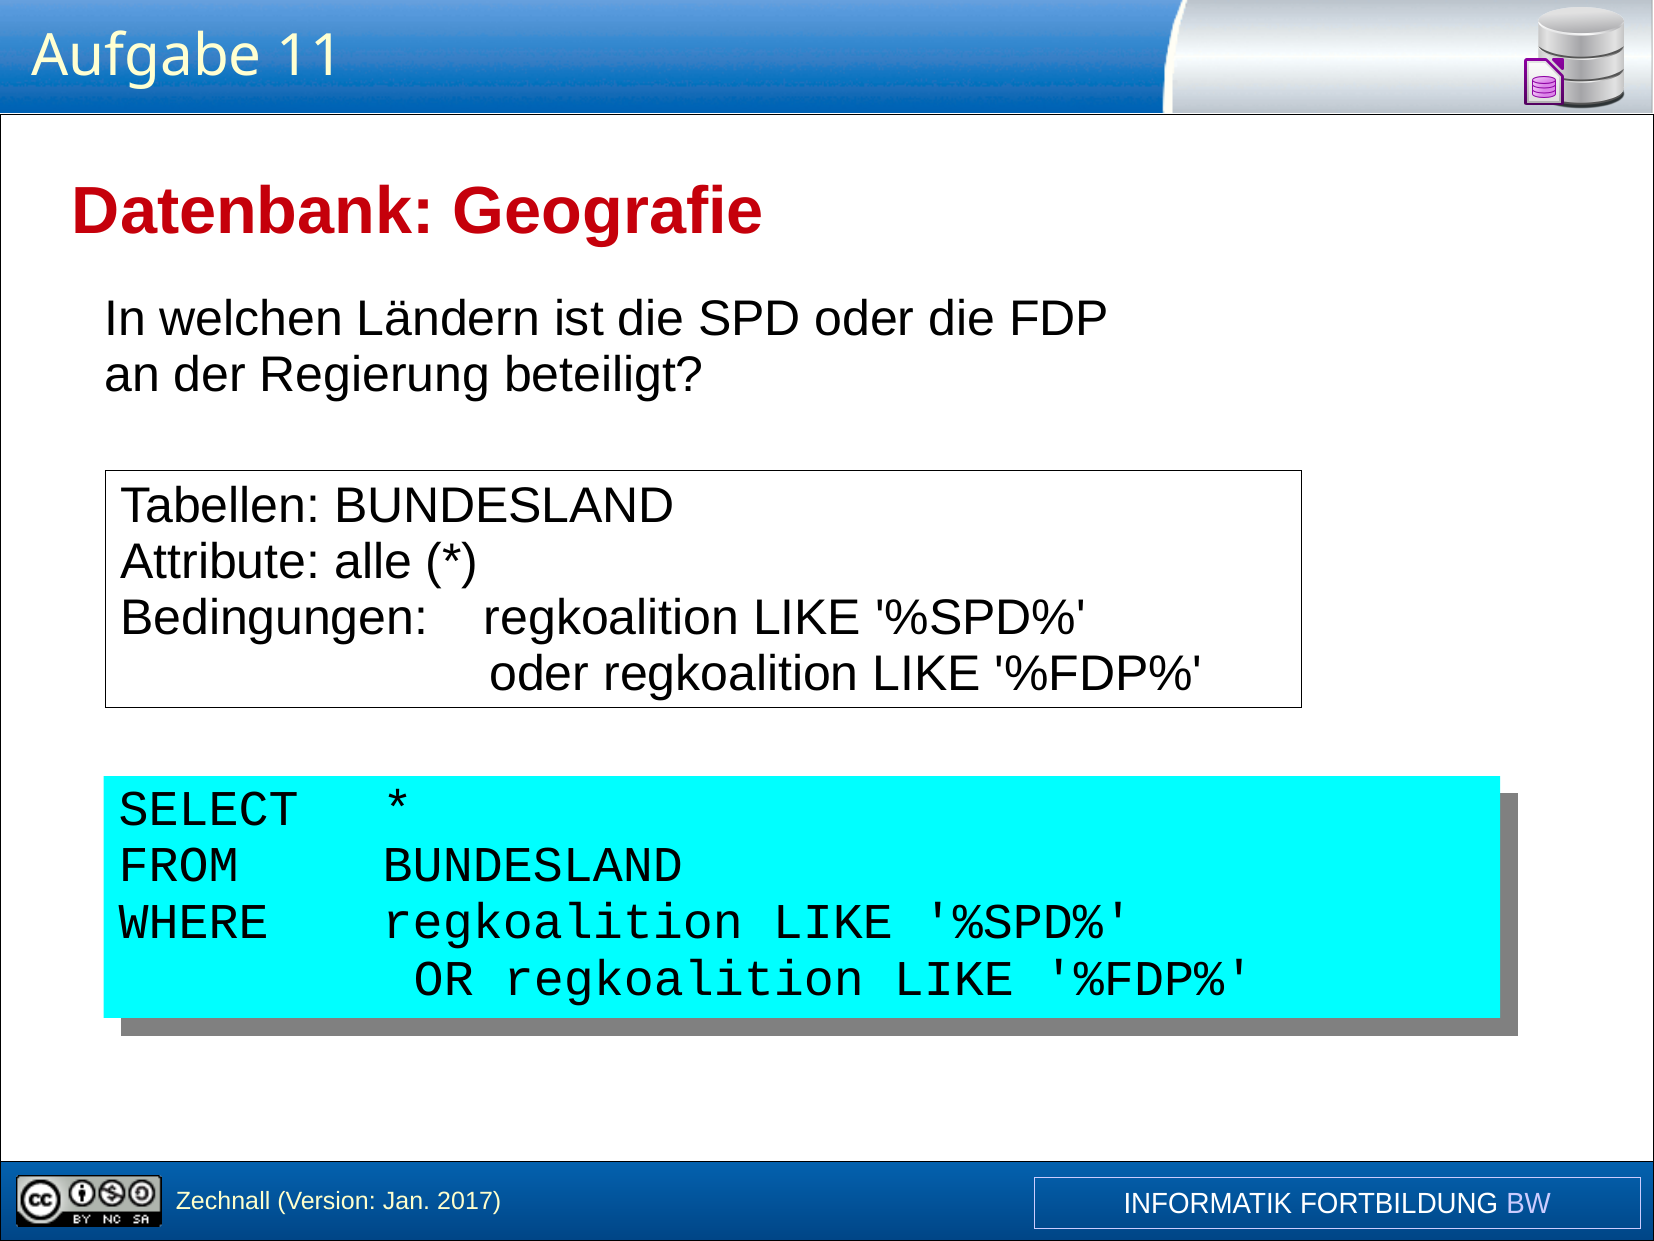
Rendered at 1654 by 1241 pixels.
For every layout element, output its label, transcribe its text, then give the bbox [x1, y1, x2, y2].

text_box In welchen Ländern ist die SPD oder die FDP an der Regierung beteiligt? [89, 283, 1531, 415]
picture [0, 0, 1654, 113]
picture [16, 1175, 162, 1227]
text_box Tabellen: BUNDESLAND Attribute: alle (*) Bedingungen: regkoalition LIKE '%SPD%' oder regkoalition LIKE '%FDP%' [105, 470, 1302, 708]
title Aufgabe 11 [31, 14, 1151, 92]
text_box Datenbank: Geografie [57, 165, 780, 255]
text_box SELECT * FROM BUNDESLAND WHERE regkoalition LIKE '%SPD%' OR regkoalition LIKE '%FDP%' [103, 776, 1501, 1006]
